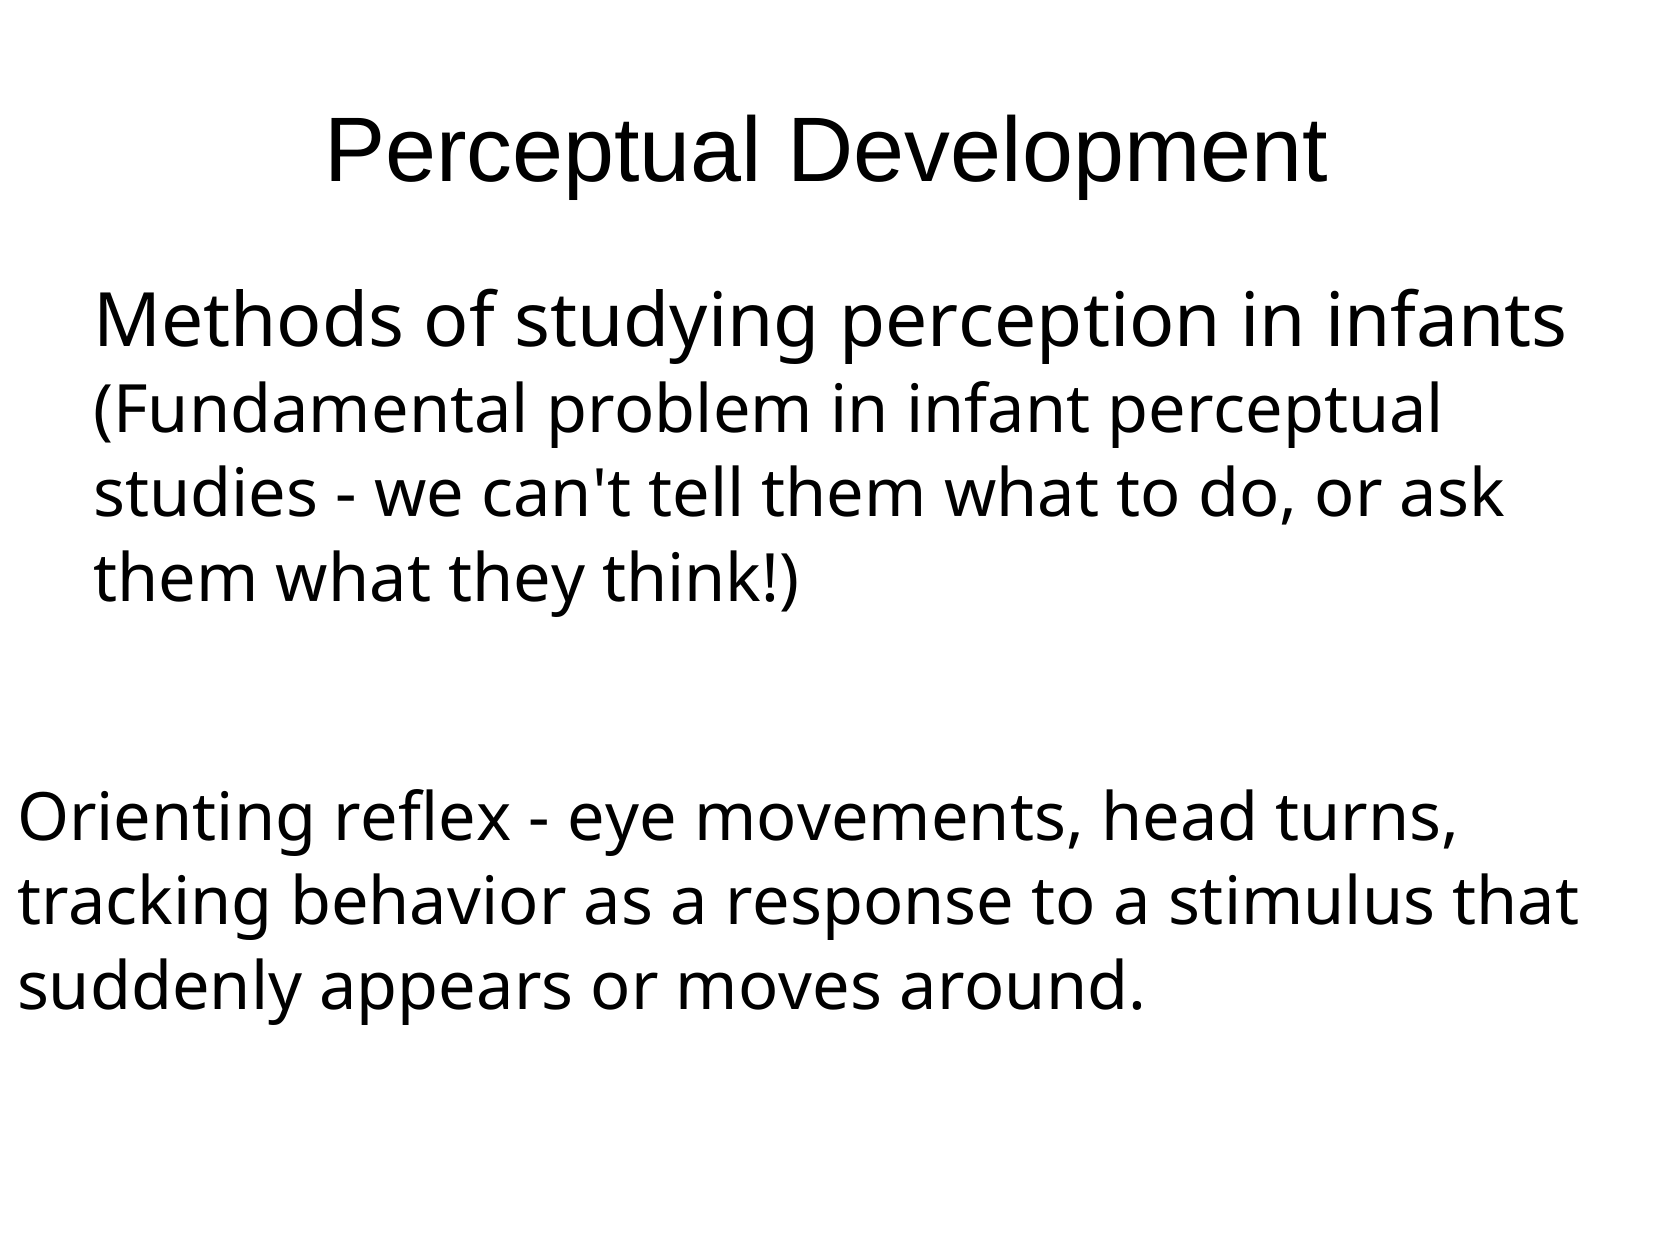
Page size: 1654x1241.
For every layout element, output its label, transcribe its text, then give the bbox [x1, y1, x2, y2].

title Perceptual Development [82, 56, 1571, 250]
text_box Orienting reflex - eye movements, head turns, tracking behavior as a response to a stimulus that suddenly appears or moves around. [2, 675, 1654, 1079]
text_box Methods of studying perception in infants (Fundamental problem in infant perceptual studies - we can't tell them what to do, or ask them what they think!) [78, 262, 1654, 675]
